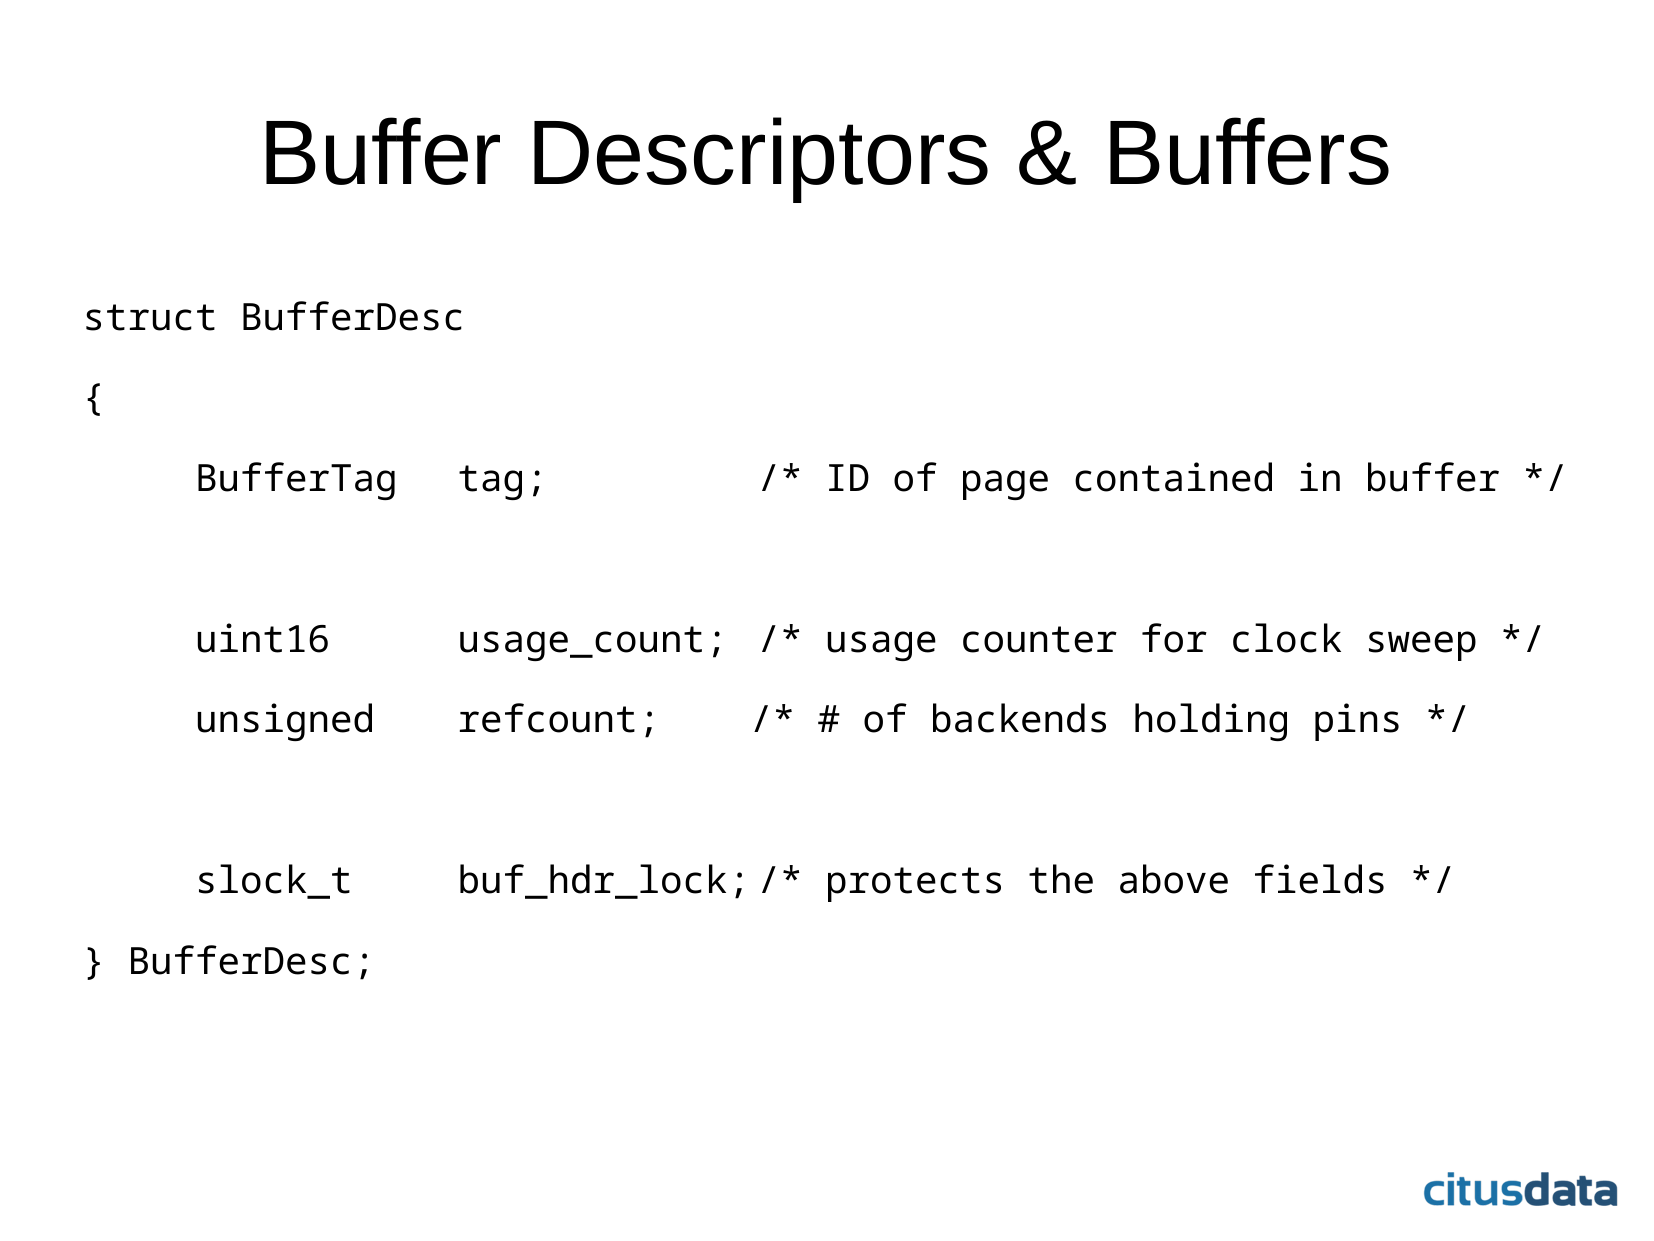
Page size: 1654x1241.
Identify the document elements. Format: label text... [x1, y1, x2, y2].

picture [1420, 1167, 1622, 1209]
list struct BufferDesc { BufferTag tag; /* ID of page contained in buffer */ uint16 usage_count; /* usage counter for clock sweep */ unsigned refcount; /* # of backends holding pins */ slock_t buf_hdr_lock; /* protects the above fields */ } BufferDesc; [82, 290, 1571, 1096]
title Buffer Descriptors & Buffers [82, 49, 1571, 257]
